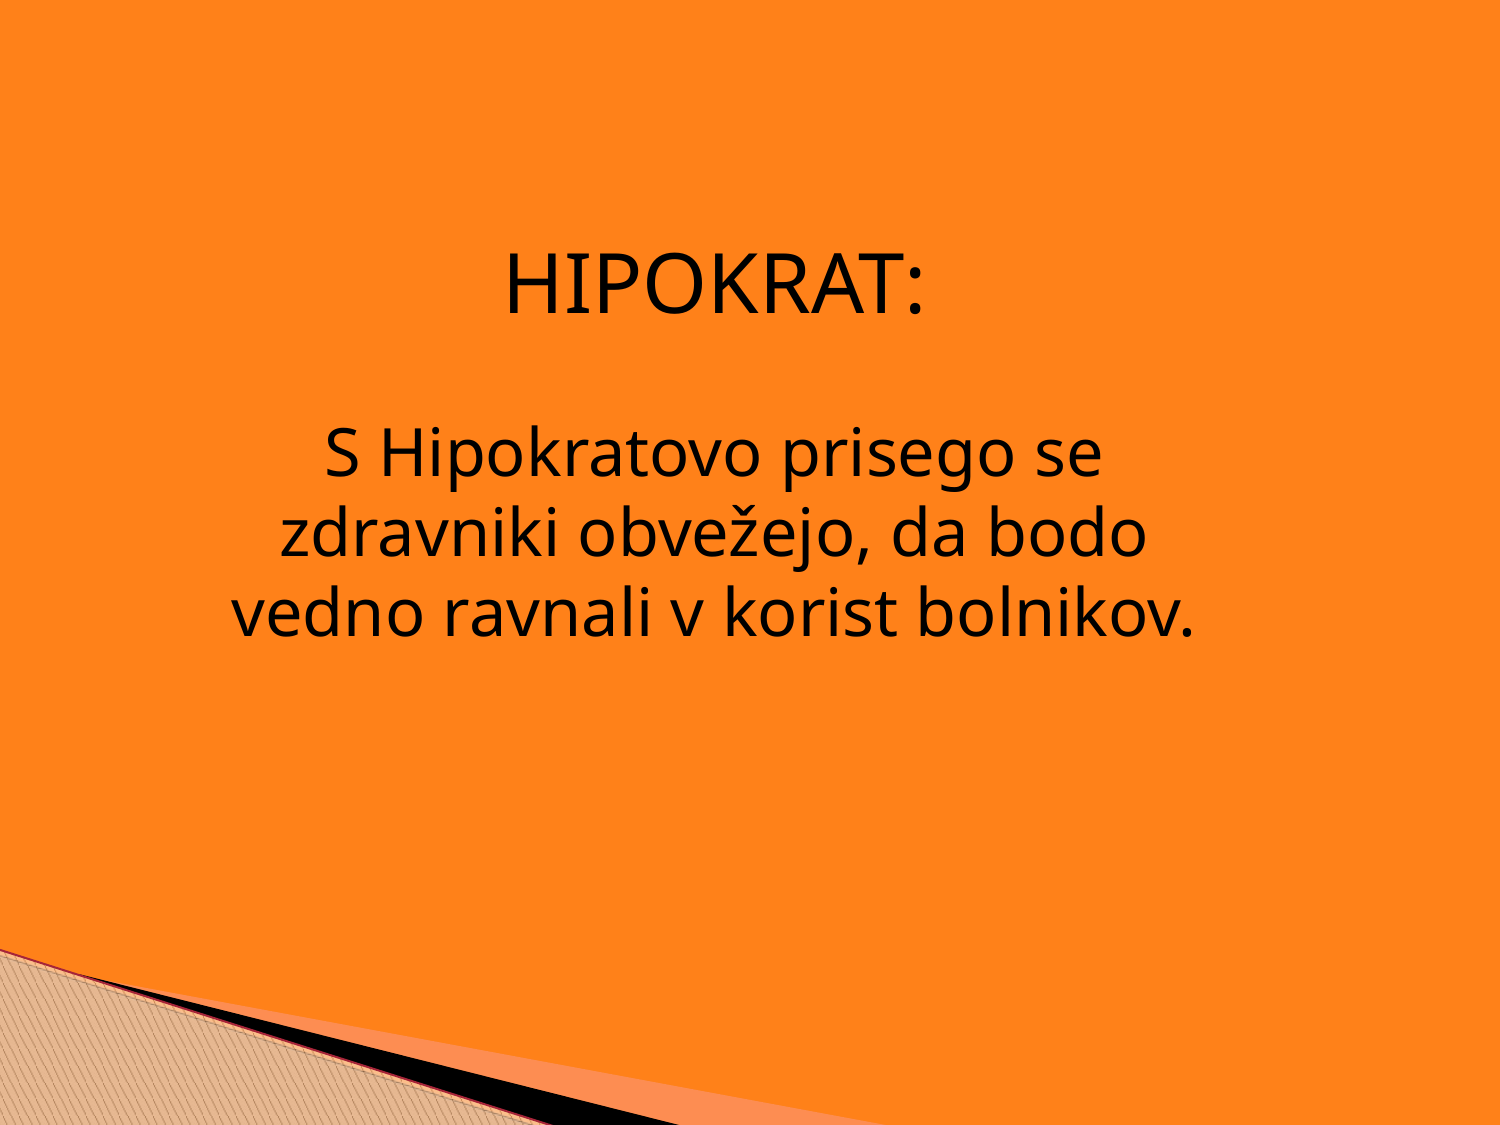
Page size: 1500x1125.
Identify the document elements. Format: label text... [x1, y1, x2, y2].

text_box HIPOKRAT: S Hipokratovo prisego se zdravniki obvežejo, da bodo vedno ravnali v korist bolnikov. [164, 222, 1266, 658]
